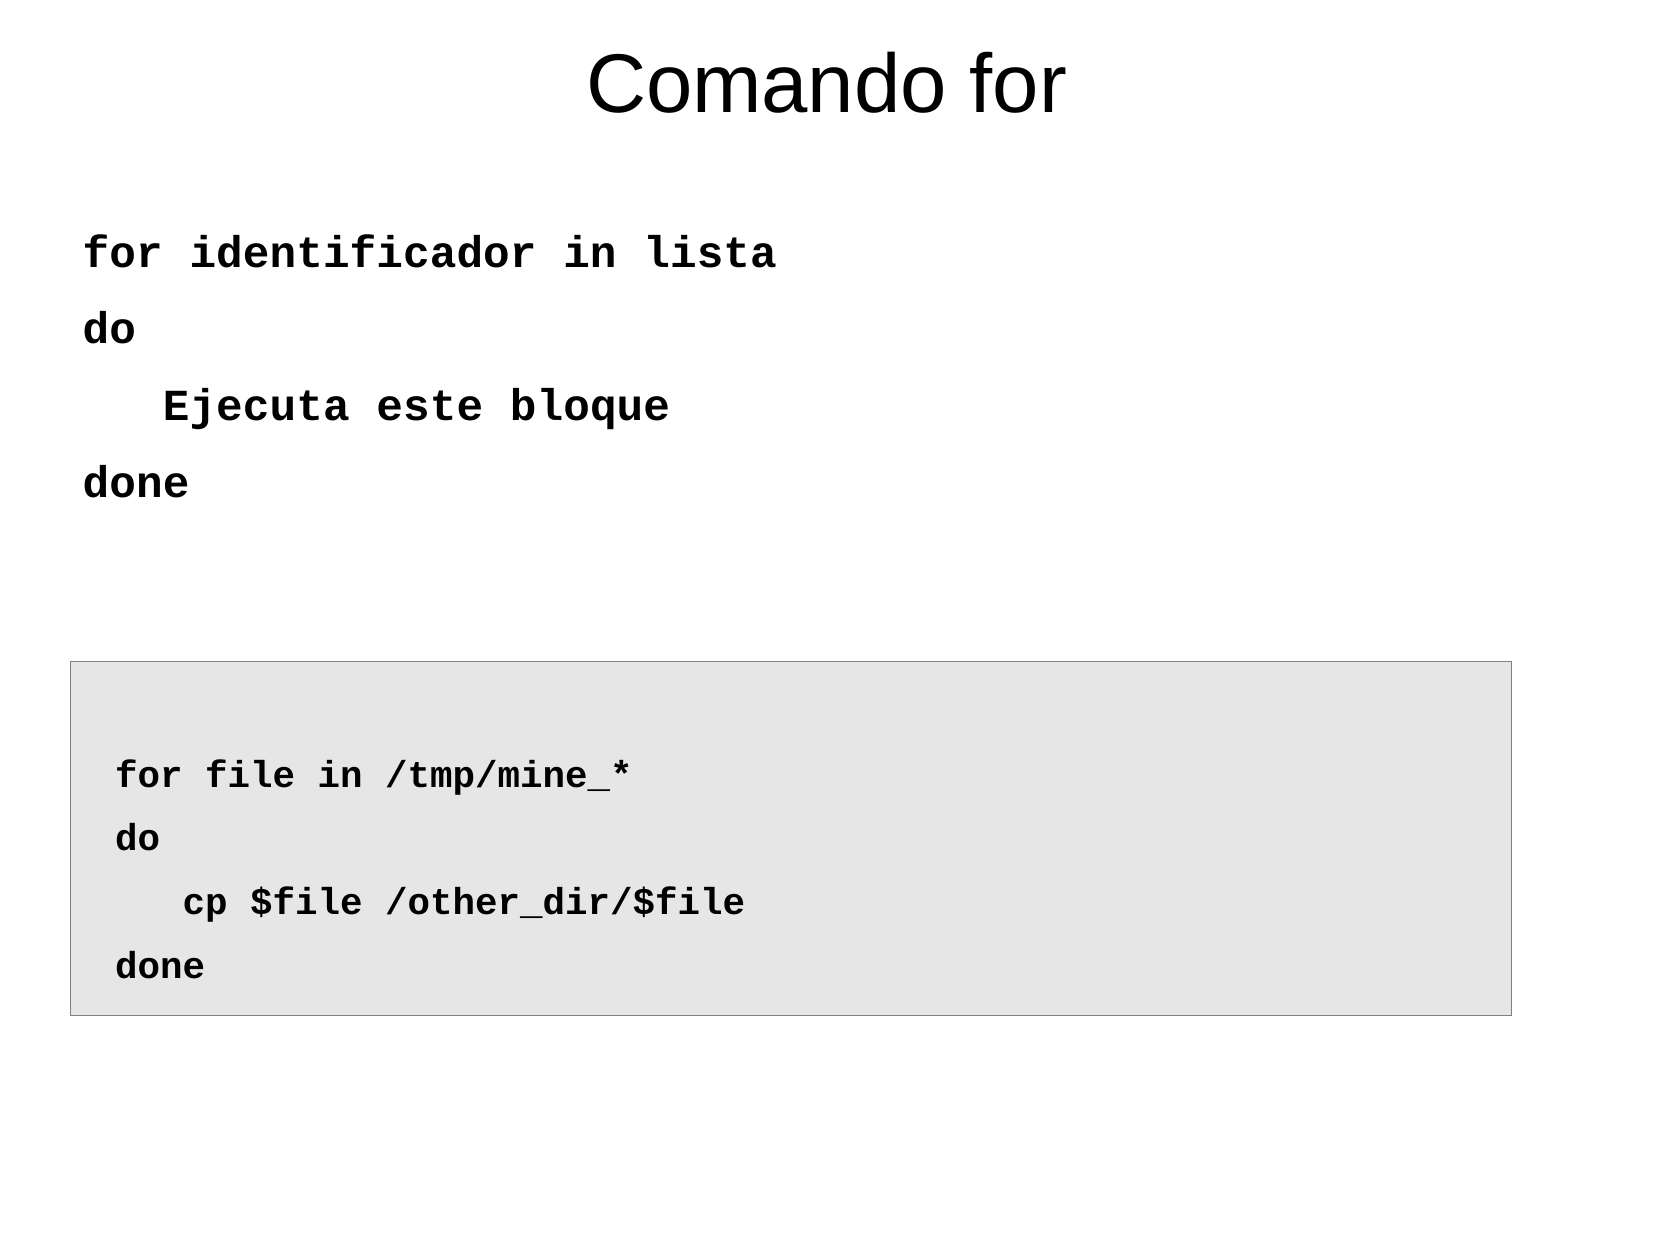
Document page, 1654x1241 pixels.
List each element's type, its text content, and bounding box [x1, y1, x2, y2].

list for identificador in lista do Ejecuta este bloque done [82, 154, 1571, 591]
text_box for file in /tmp/mine_* do cp $file /other_dir/$file done [70, 661, 1512, 1016]
title Comando for [82, 19, 1571, 148]
